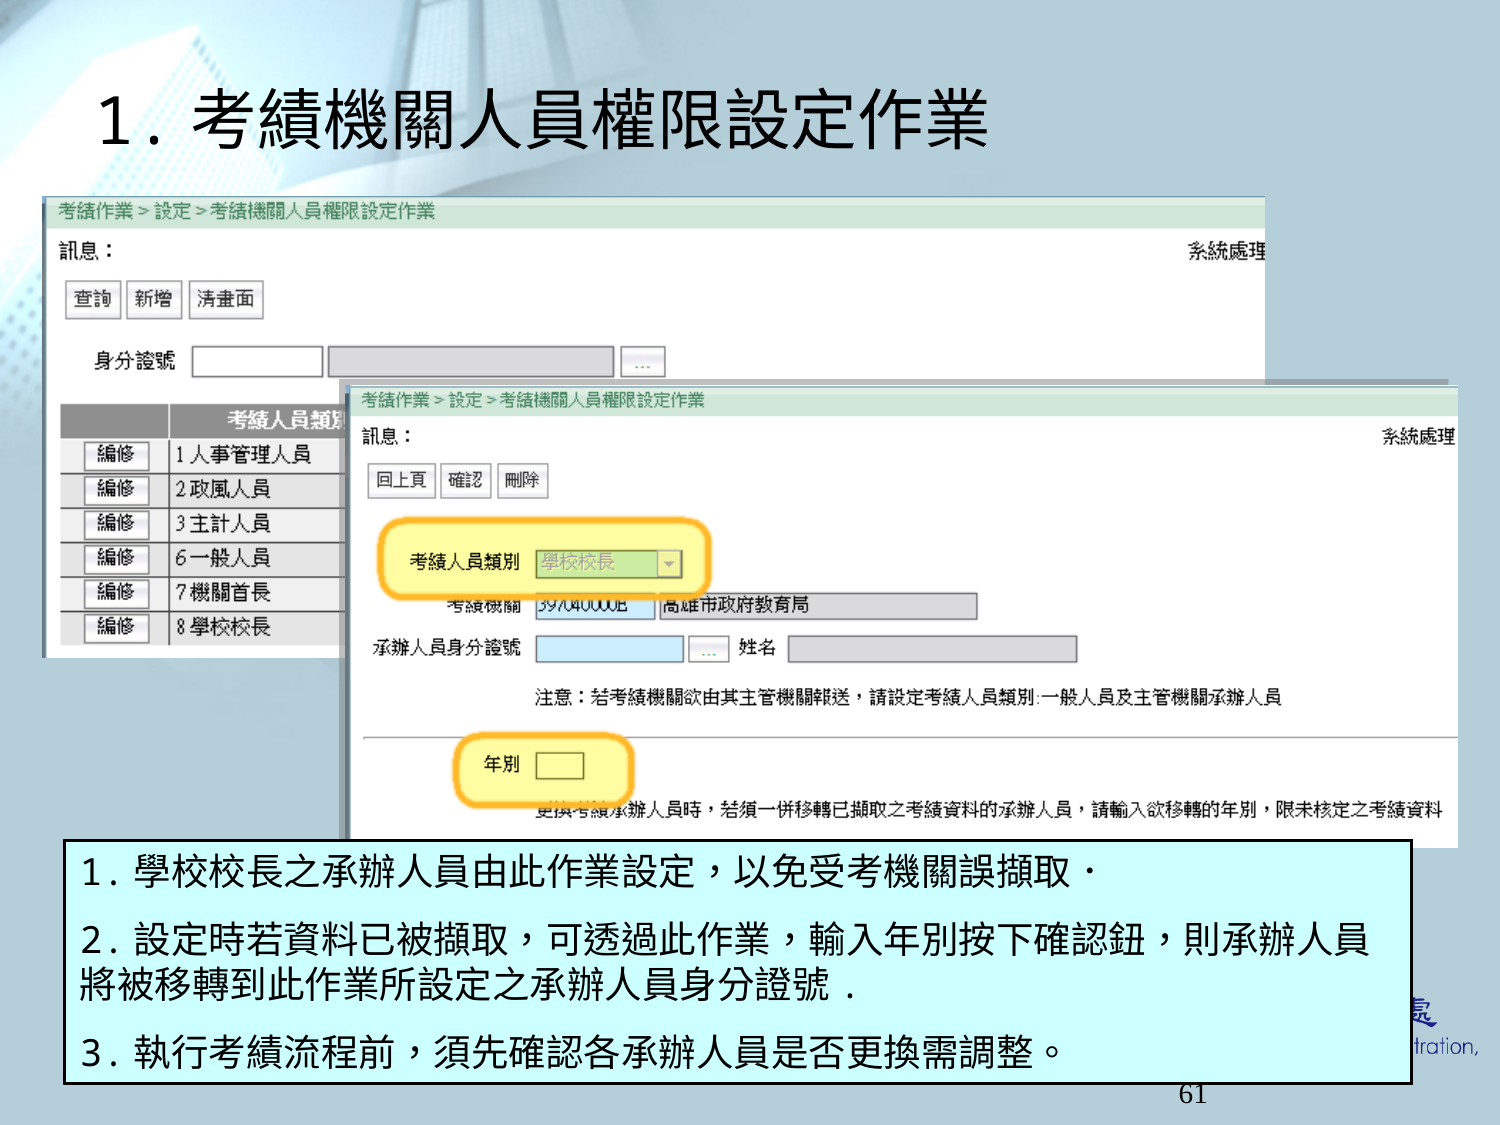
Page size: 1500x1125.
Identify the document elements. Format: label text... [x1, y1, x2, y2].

text_box 1.考績機關人員權限設定作業 [79, 62, 1237, 174]
picture [42, 196, 1265, 658]
text_box [1163, 1066, 1477, 1125]
picture [345, 385, 1458, 848]
text_box 1.學校校長之承辦人員由此作業設定，以免受考機關誤擷取． 2.設定時若資料已被擷取，可透過此作業，輸入年別按下確認鈕，則承辦人員將被移轉到此作業所設定之承辦人員身分證號. 3.執行考績流程前，須先確認各承辦人員是否更換需調整。 [64, 840, 1412, 1084]
